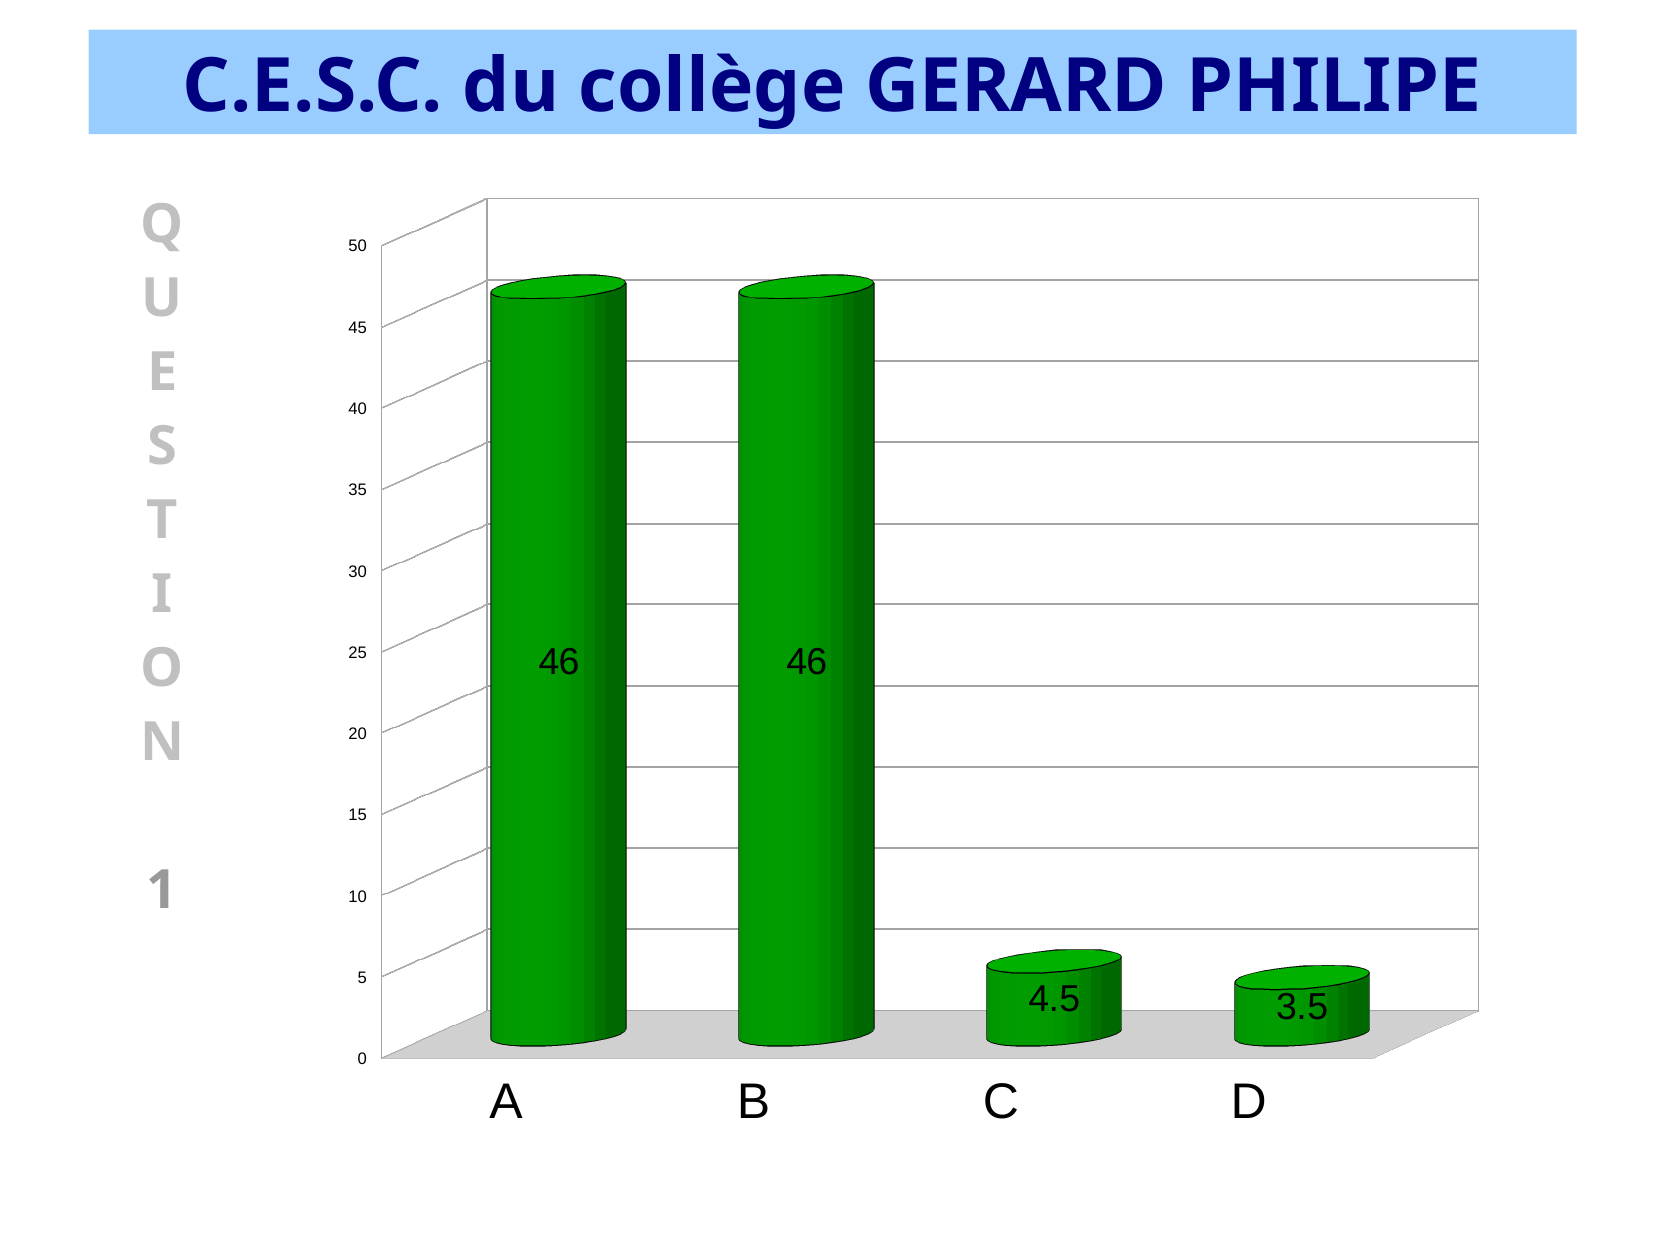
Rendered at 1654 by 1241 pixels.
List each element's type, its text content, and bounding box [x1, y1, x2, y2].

text_box Q U E S T I O N 1 [118, 177, 207, 1022]
chart [324, 176, 1503, 1152]
title C.E.S.C. du collège GERARD PHILIPE [88, 29, 1577, 135]
